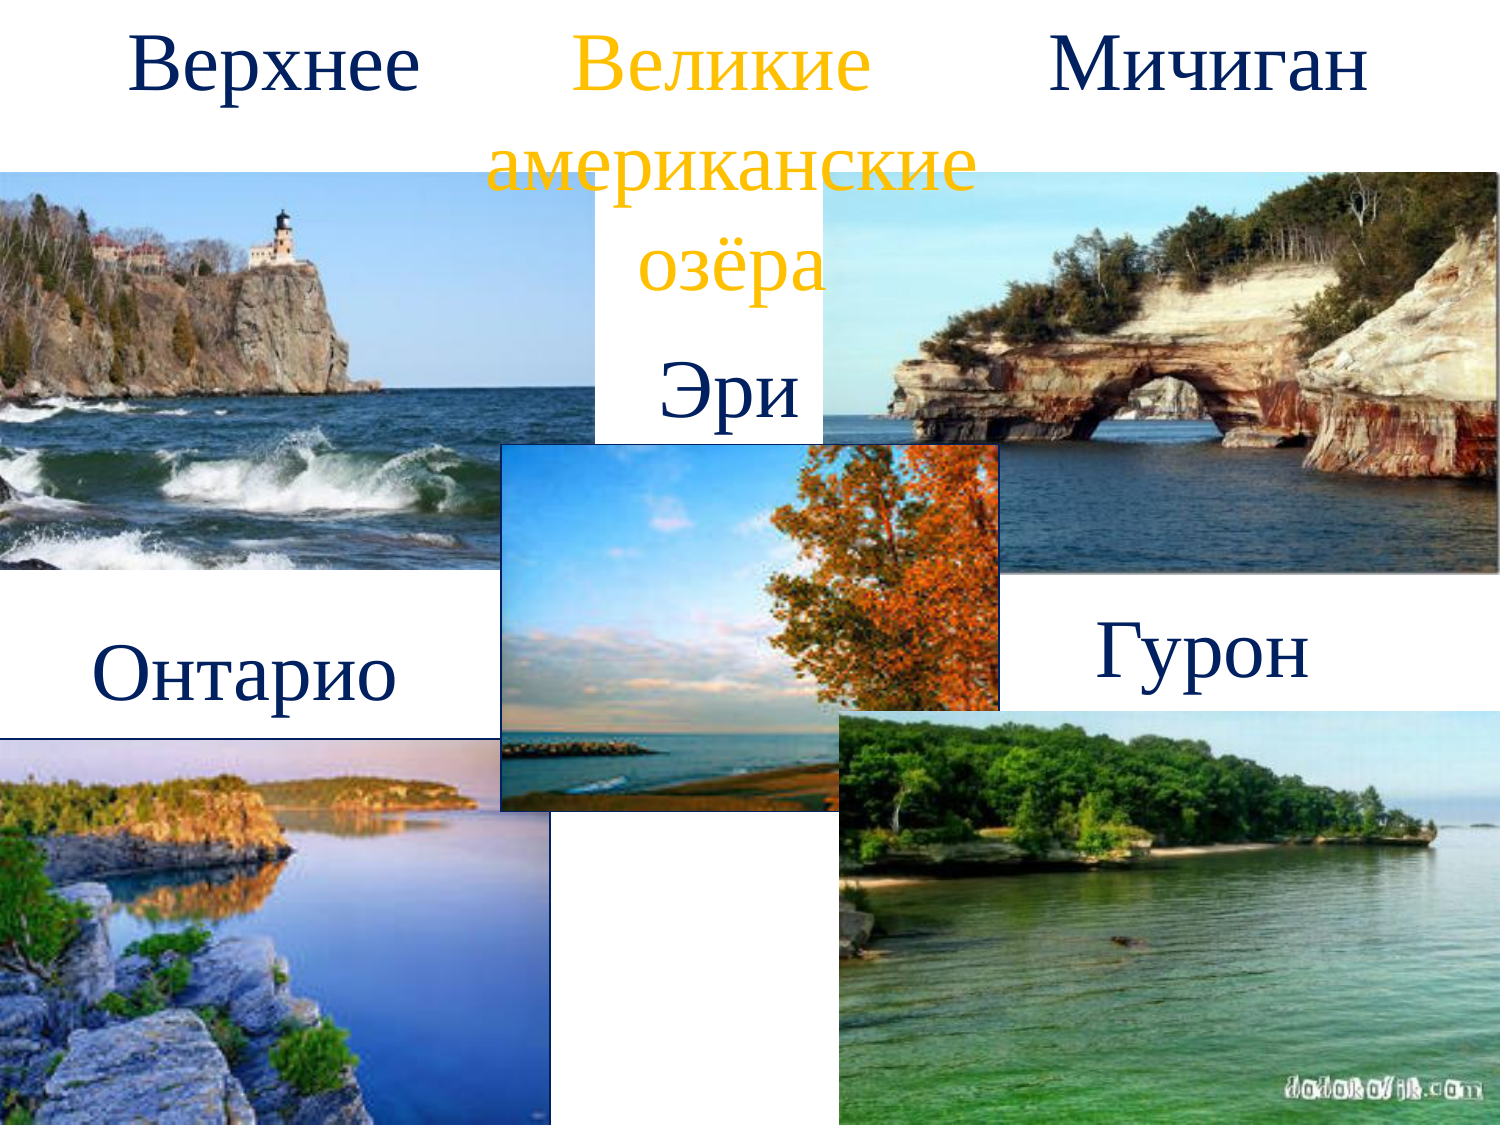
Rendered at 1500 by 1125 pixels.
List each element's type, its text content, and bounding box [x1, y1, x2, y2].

text_box Верхнее [112, 0, 454, 117]
picture [823, 172, 1500, 575]
text_box Великие американские озёра [454, 0, 1010, 318]
text_box Гурон [1080, 586, 1328, 703]
picture [0, 739, 550, 1125]
text_box Онтарио [76, 609, 417, 726]
text_box Эри [643, 326, 817, 443]
picture [501, 445, 1500, 1125]
picture [0, 172, 595, 570]
text_box Мичиган [1010, 0, 1390, 117]
